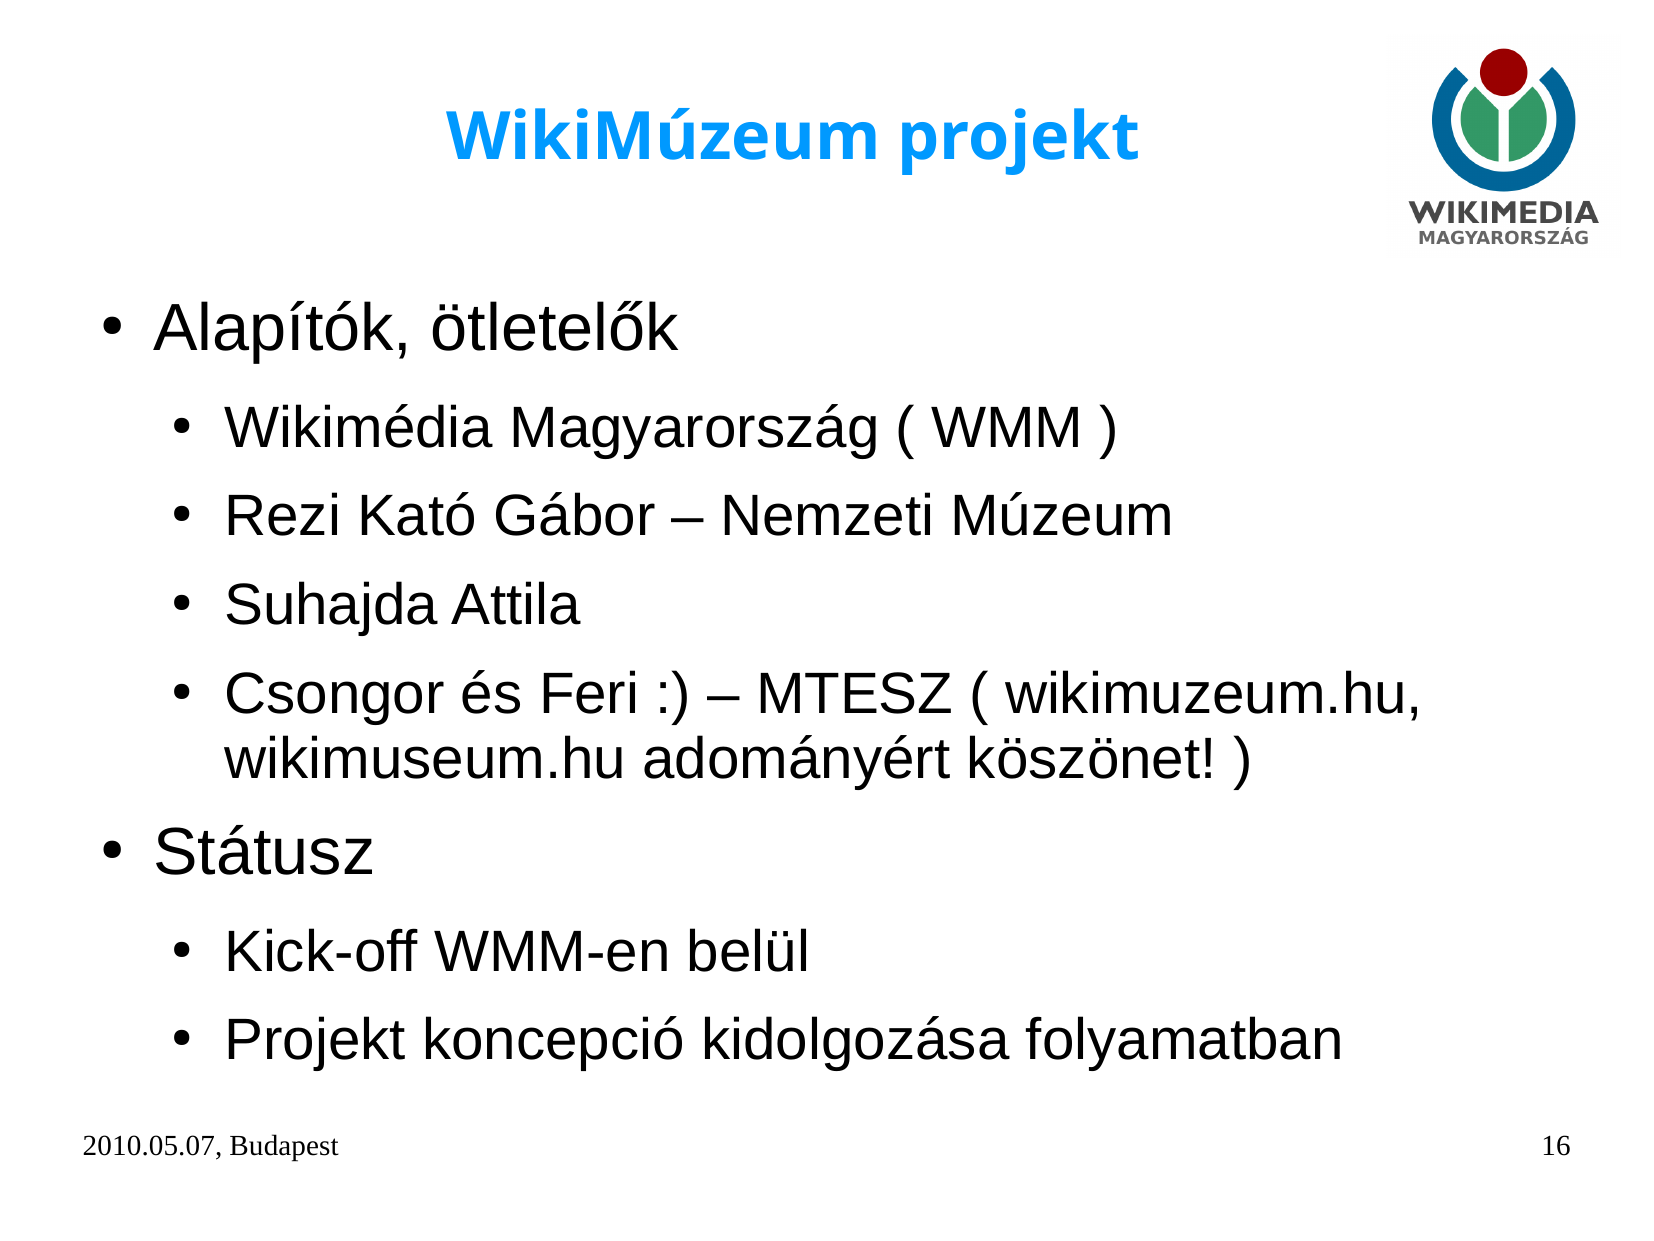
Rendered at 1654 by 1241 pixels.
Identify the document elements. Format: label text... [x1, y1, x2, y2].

list Alapítók, ötletelők Wikimédia Magyarország ( WMM ) Rezi Kató Gábor – Nemzeti Múzeum Suhajda Attila Csongor és Feri :) – MTESZ ( wikimuzeum.hu, wikimuseum.hu adományért köszönet! ) Státusz Kick-off WMM-en belül Projekt koncepció kidolgozása folyamatban [82, 290, 1571, 1109]
picture [1386, 34, 1621, 258]
title WikiMúzeum projekt [49, 37, 1538, 230]
